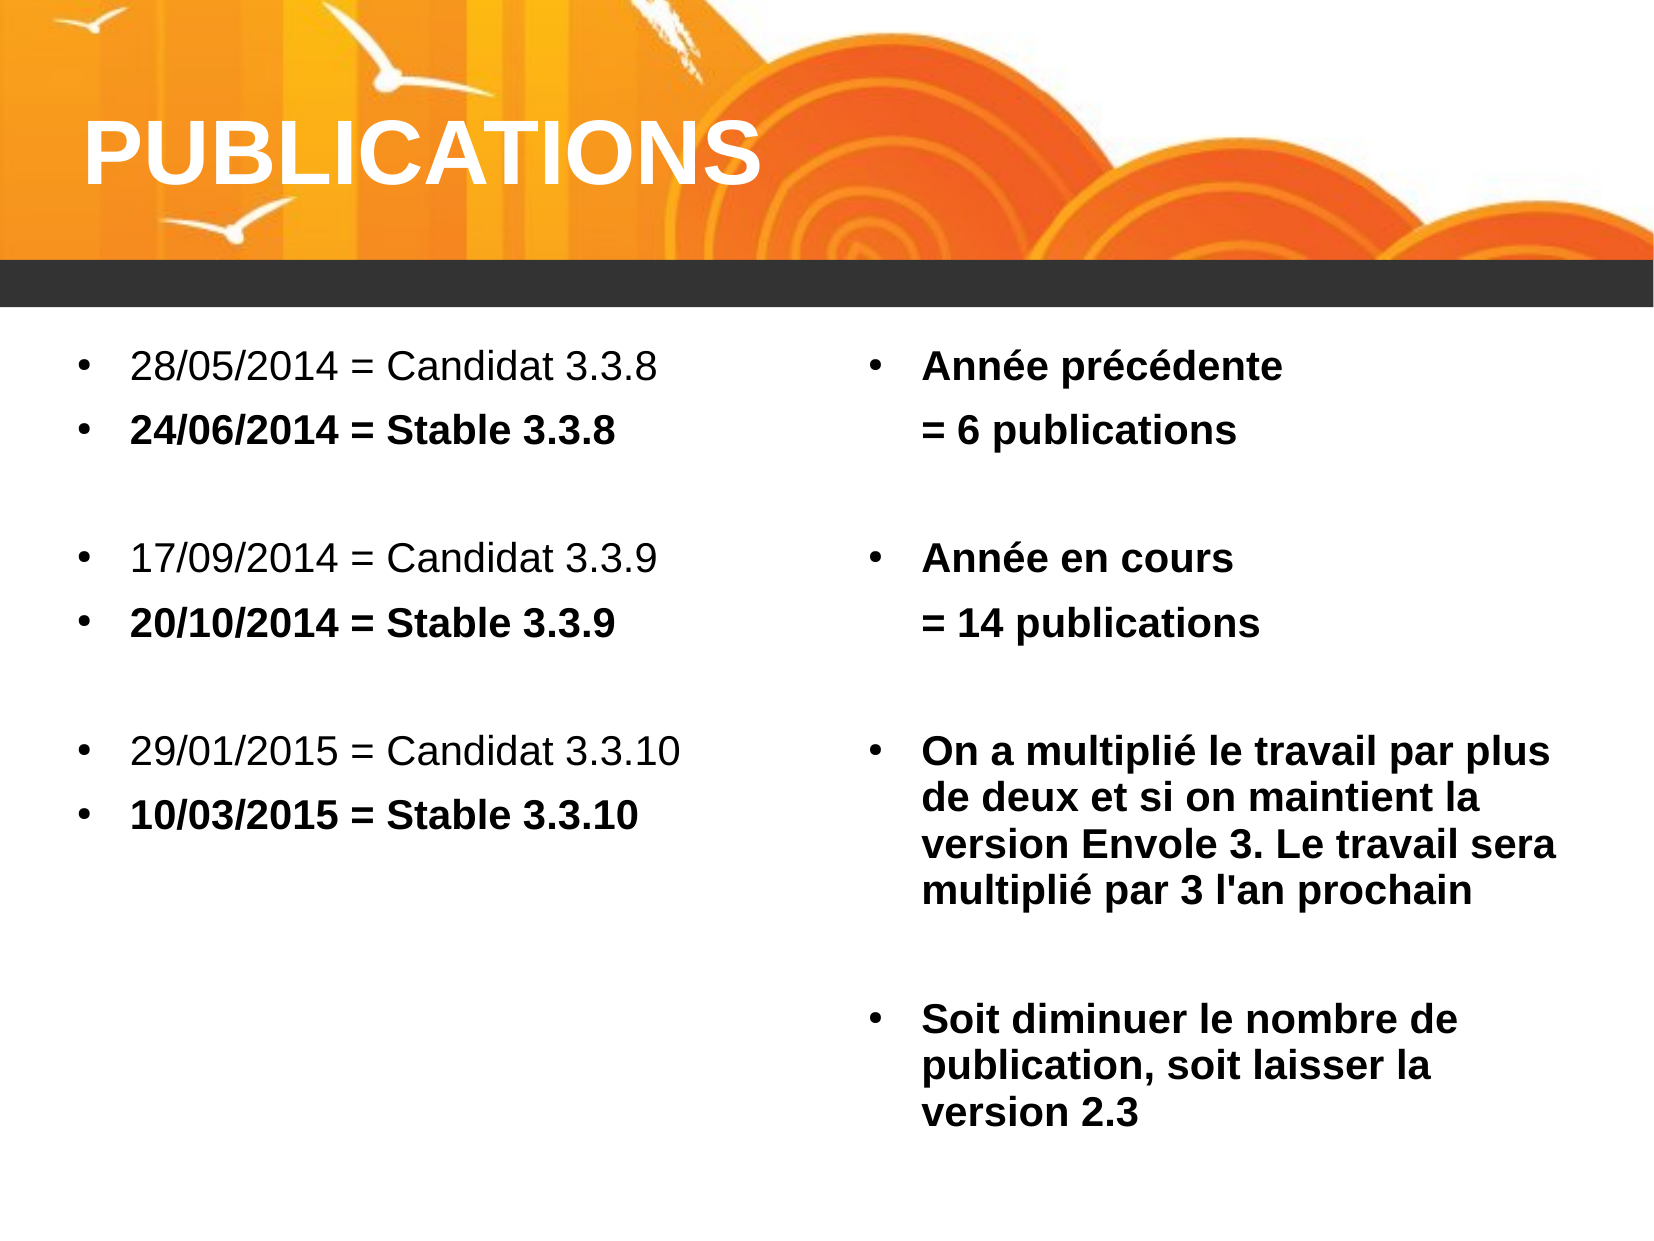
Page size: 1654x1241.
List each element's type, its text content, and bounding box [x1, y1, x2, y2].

list 28/05/2014 = Candidat 3.3.8 24/06/2014 = Stable 3.3.8 17/09/2014 = Candidat 3.3.9 20/10/2014 = Stable 3.3.9 29/01/2015 = Candidat 3.3.10 10/03/2015 = Stable 3.3.10 [59, 342, 792, 1241]
list Année précédente = 6 publications Année en cours = 14 publications On a multiplié le travail par plus de deux et si on maintient la version Envole 3. Le travail sera multiplié par 3 l'an prochain Soit diminuer le nombre de publication, soit laisser la version 2.3 [850, 342, 1583, 945]
title PUBLICATIONS [82, 49, 1571, 257]
